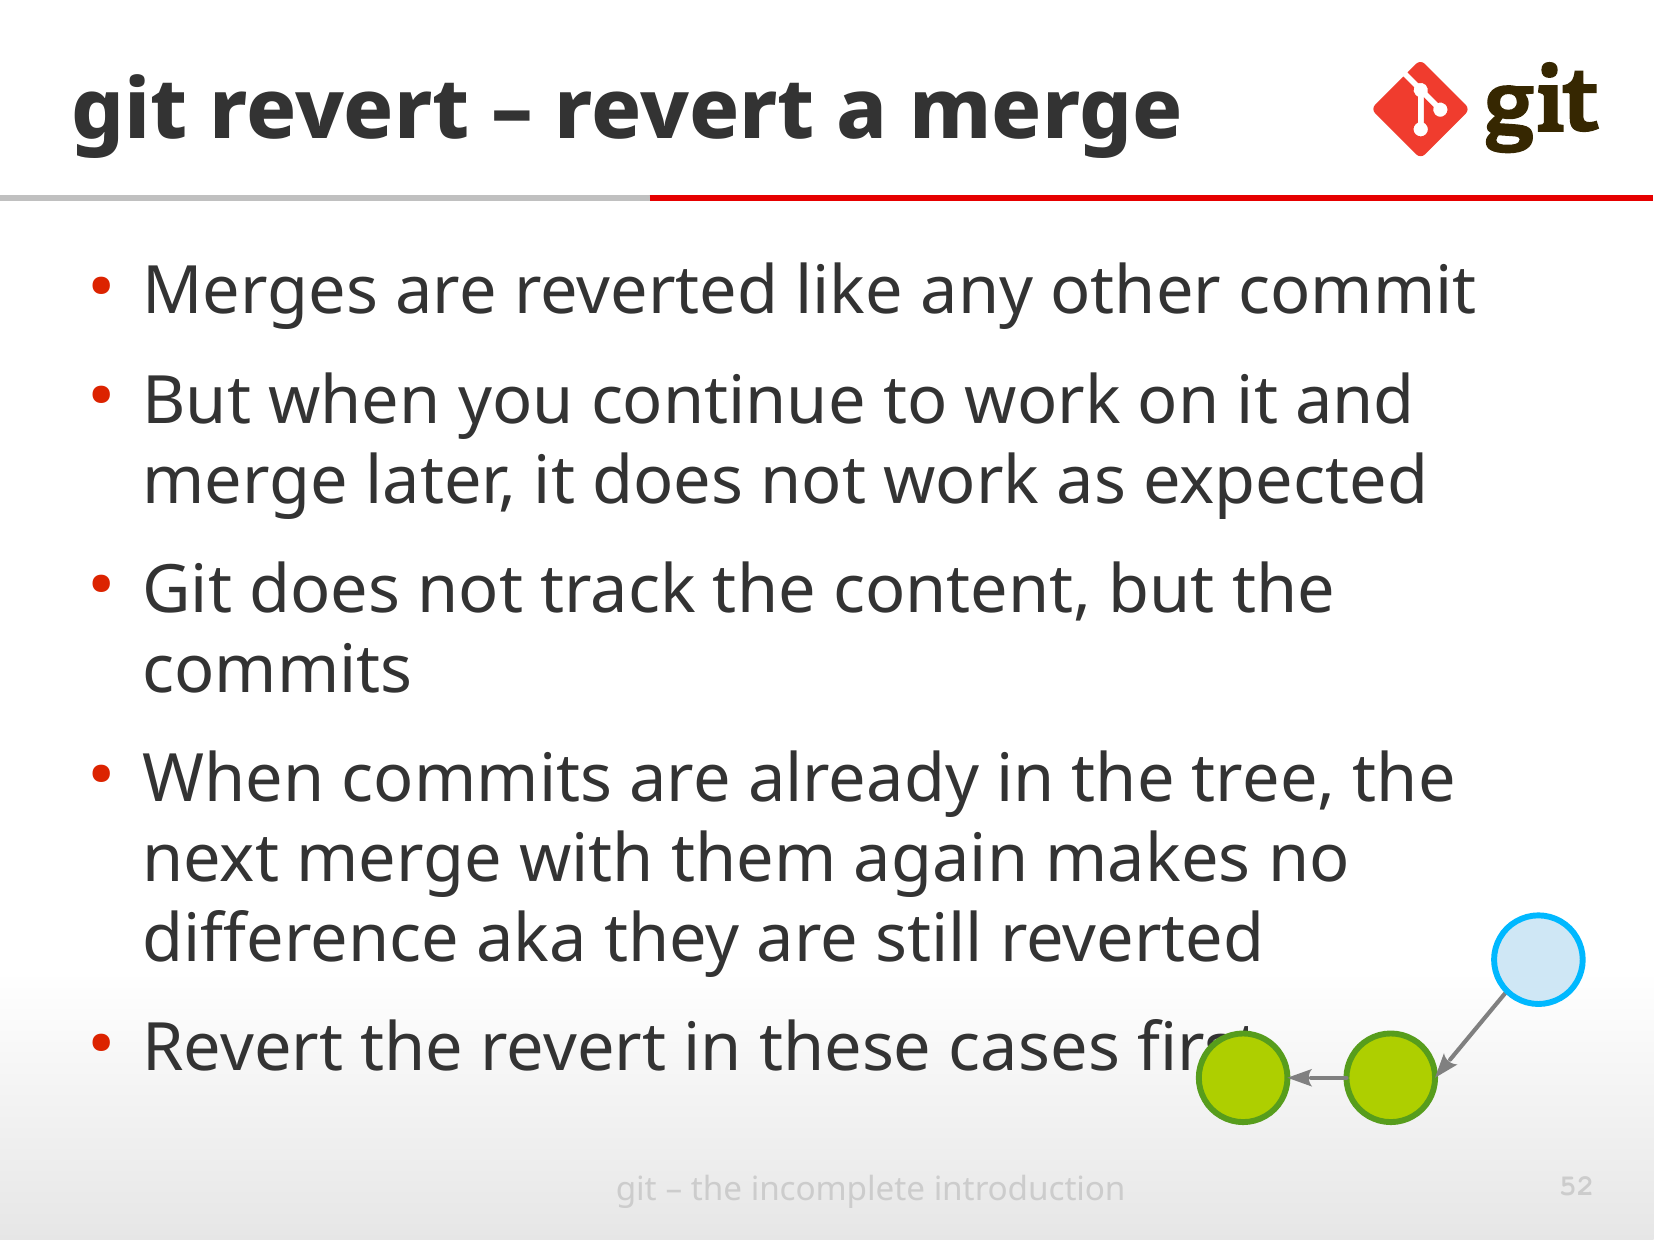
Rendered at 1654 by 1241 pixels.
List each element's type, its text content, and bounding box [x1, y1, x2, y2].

text_box [1346, 1033, 1436, 1123]
text_box [1494, 915, 1583, 1004]
title git revert – revert a merge [56, 36, 1546, 175]
text_box [1198, 1033, 1288, 1123]
list Merges are reverted like any other commit But when you continue to work on it and merge later, it does not work as expected Git does not track the content, but the commits When commits are already in the tree, the next merge with them again makes no difference aka they are still reverted Revert the revert in these cases first [56, 239, 1595, 1012]
